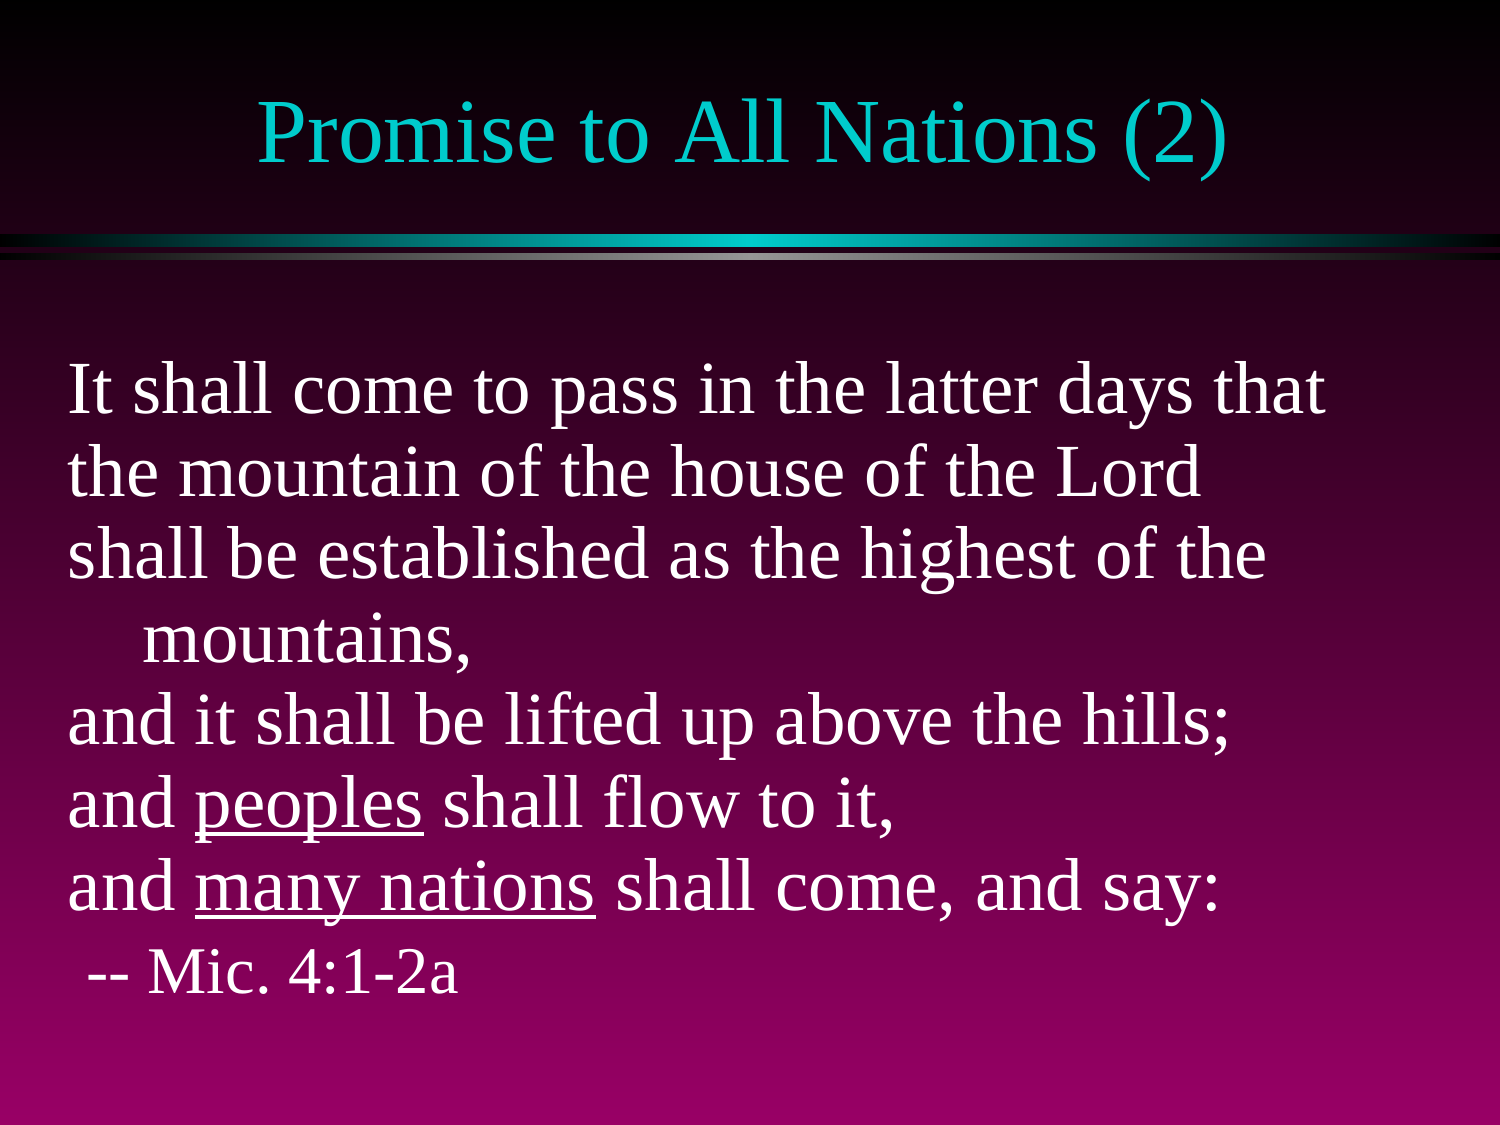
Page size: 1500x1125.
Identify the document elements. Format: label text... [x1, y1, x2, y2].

title Promise to All Nations (2) [99, 44, 1388, 218]
text_box It shall come to pass in the latter days that the mountain of the house of the Lord shall be established as the highest of the mountains, and it shall be lifted up above the hills; and peoples shall flow to it, and many nations shall come, and say: -- Mic. 4:1-2a [53, 338, 1389, 1018]
